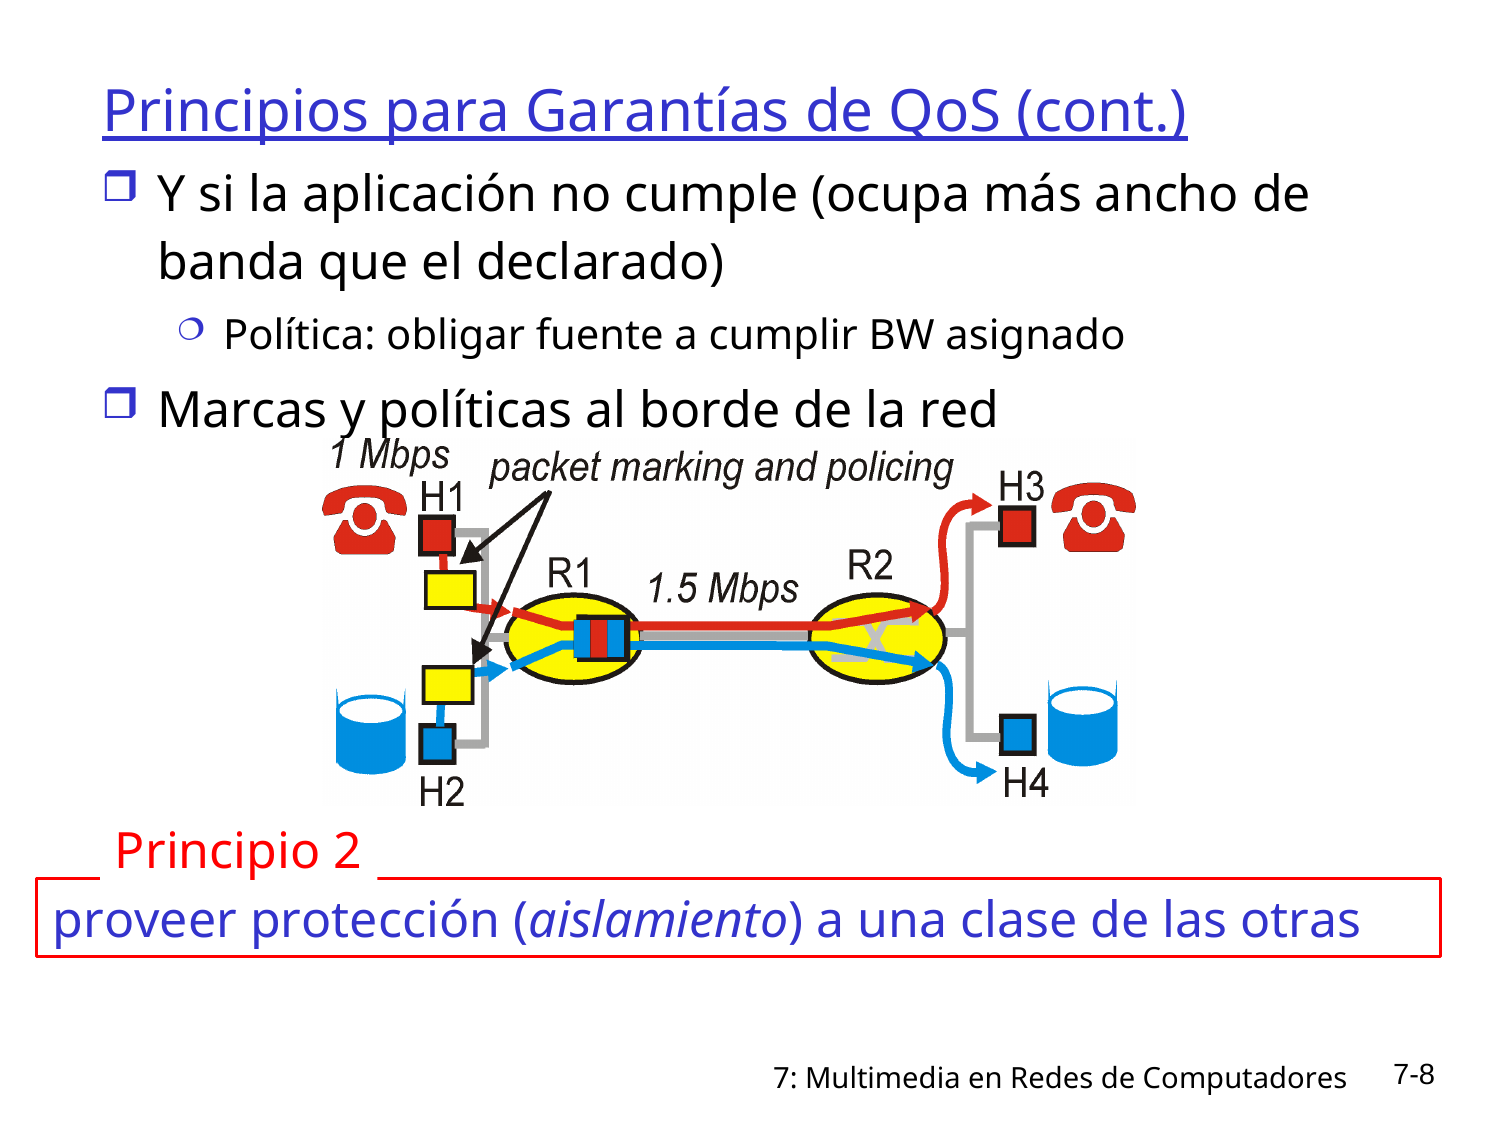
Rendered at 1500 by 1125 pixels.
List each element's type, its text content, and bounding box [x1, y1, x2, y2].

picture [322, 438, 1136, 806]
title Principios para Garantías de QoS (cont.) [87, 37, 1363, 149]
text_box proveer protección (aislamiento) a una clase de las otras [36, 878, 1441, 957]
text_box Principio 2 [100, 811, 378, 887]
list Y si la aplicación no cumple (ocupa más ancho de banda que el declarado) Política: obligar fuente a cumplir BW asignado Marcas y políticas al borde de la red [86, 149, 1426, 448]
